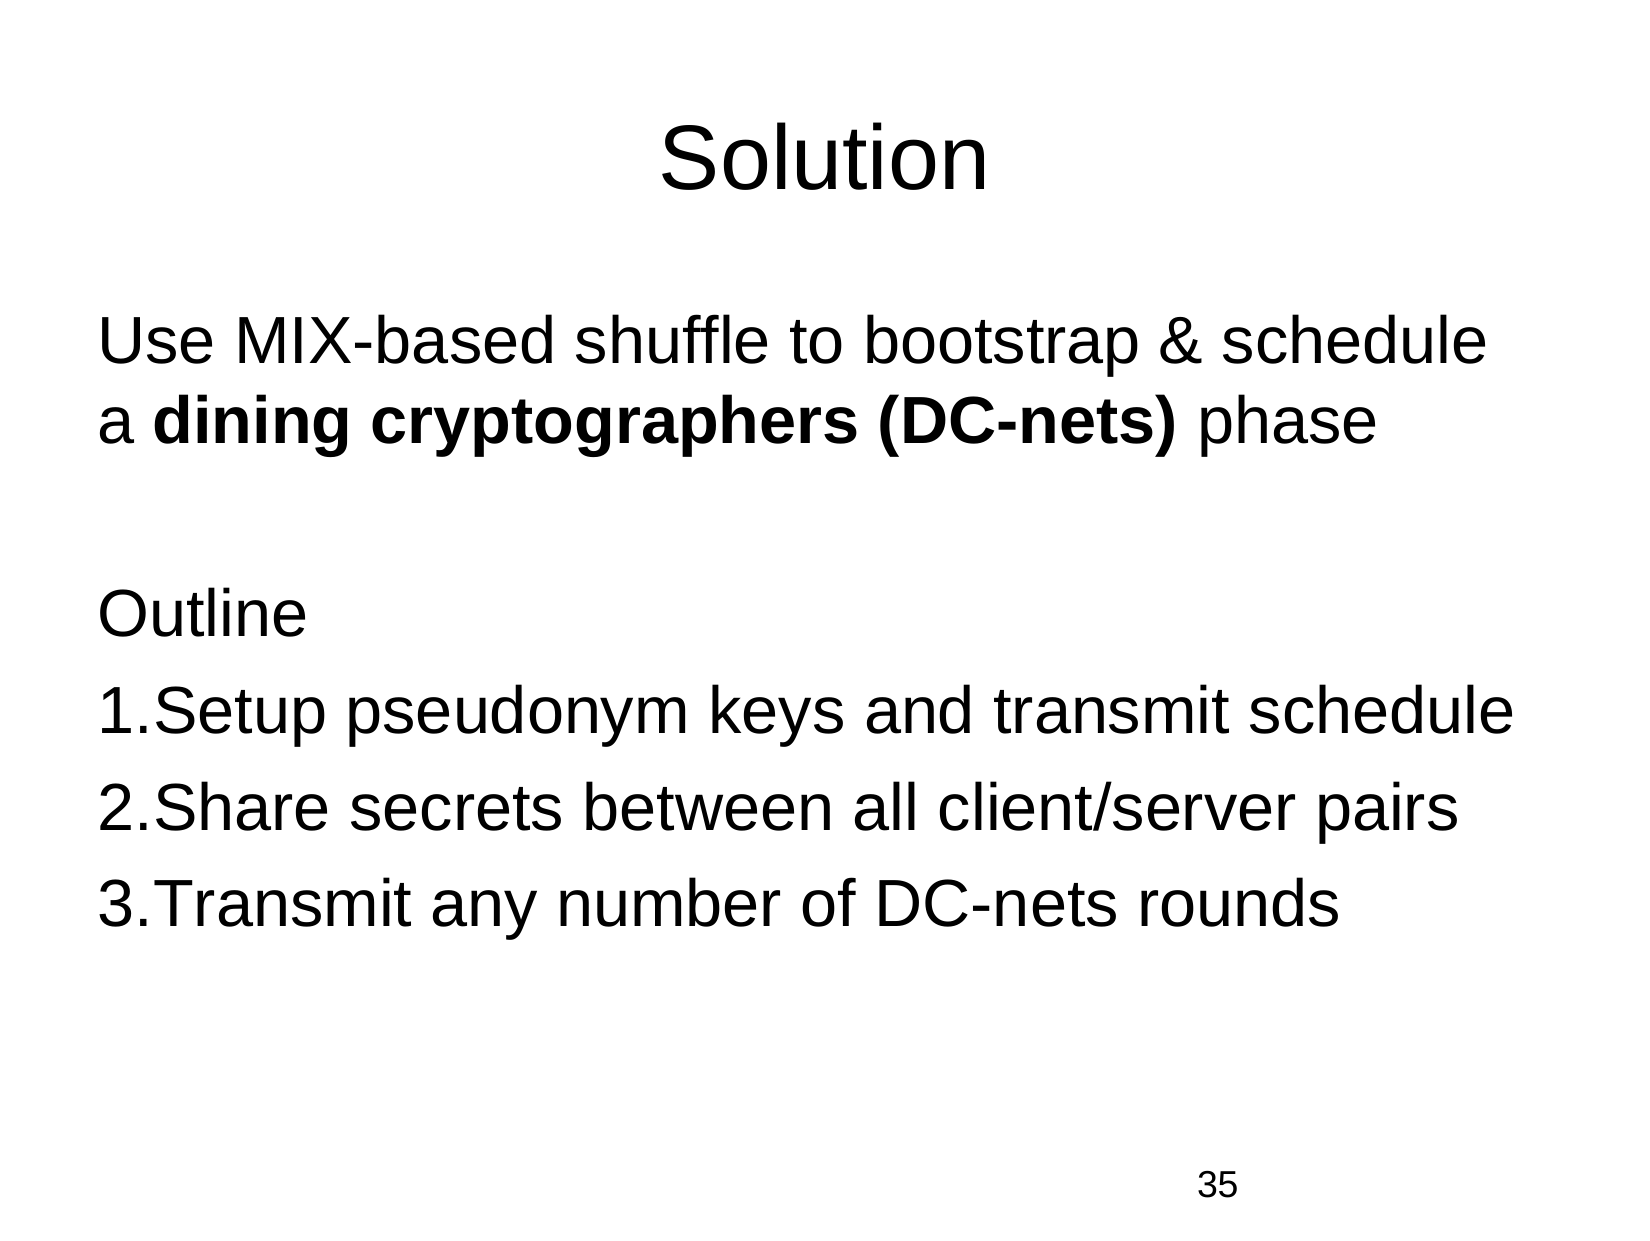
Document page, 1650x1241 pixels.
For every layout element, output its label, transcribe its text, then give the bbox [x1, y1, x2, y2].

title Solution [82, 49, 1568, 257]
list Use MIX-based shuffle to bootstrap & schedule a dining cryptographers (DC-nets) phase Outline Setup pseudonym keys and transmit schedule Share secrets between all client/server pairs Transmit any number of DC-nets rounds [82, 289, 1568, 1109]
